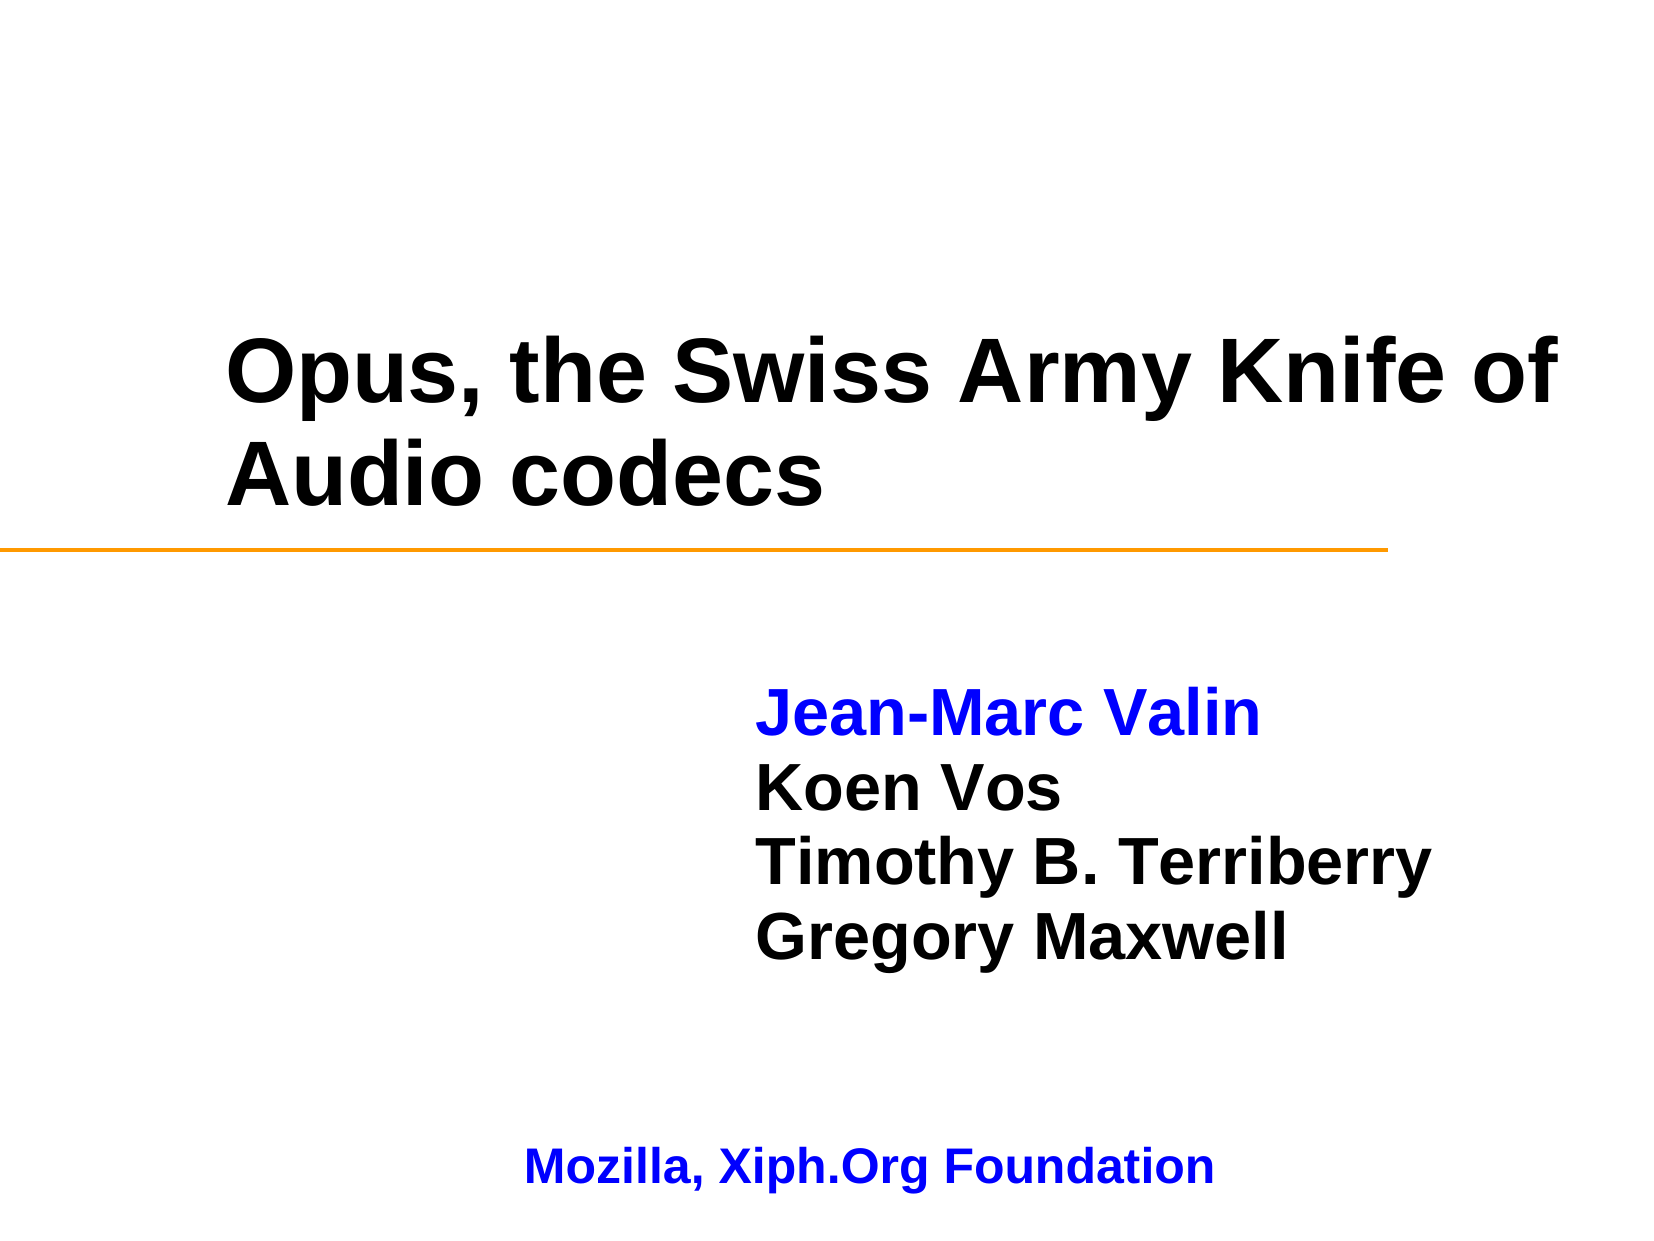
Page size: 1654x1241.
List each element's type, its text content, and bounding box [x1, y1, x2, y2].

title Opus, the Swiss Army Knife of Audio codecs [225, 317, 1576, 526]
subtitle Jean-Marc Valin Koen Vos Timothy B. Terriberry Gregory Maxwell Mozilla, Xiph.Org Foundation [225, 600, 1571, 1199]
